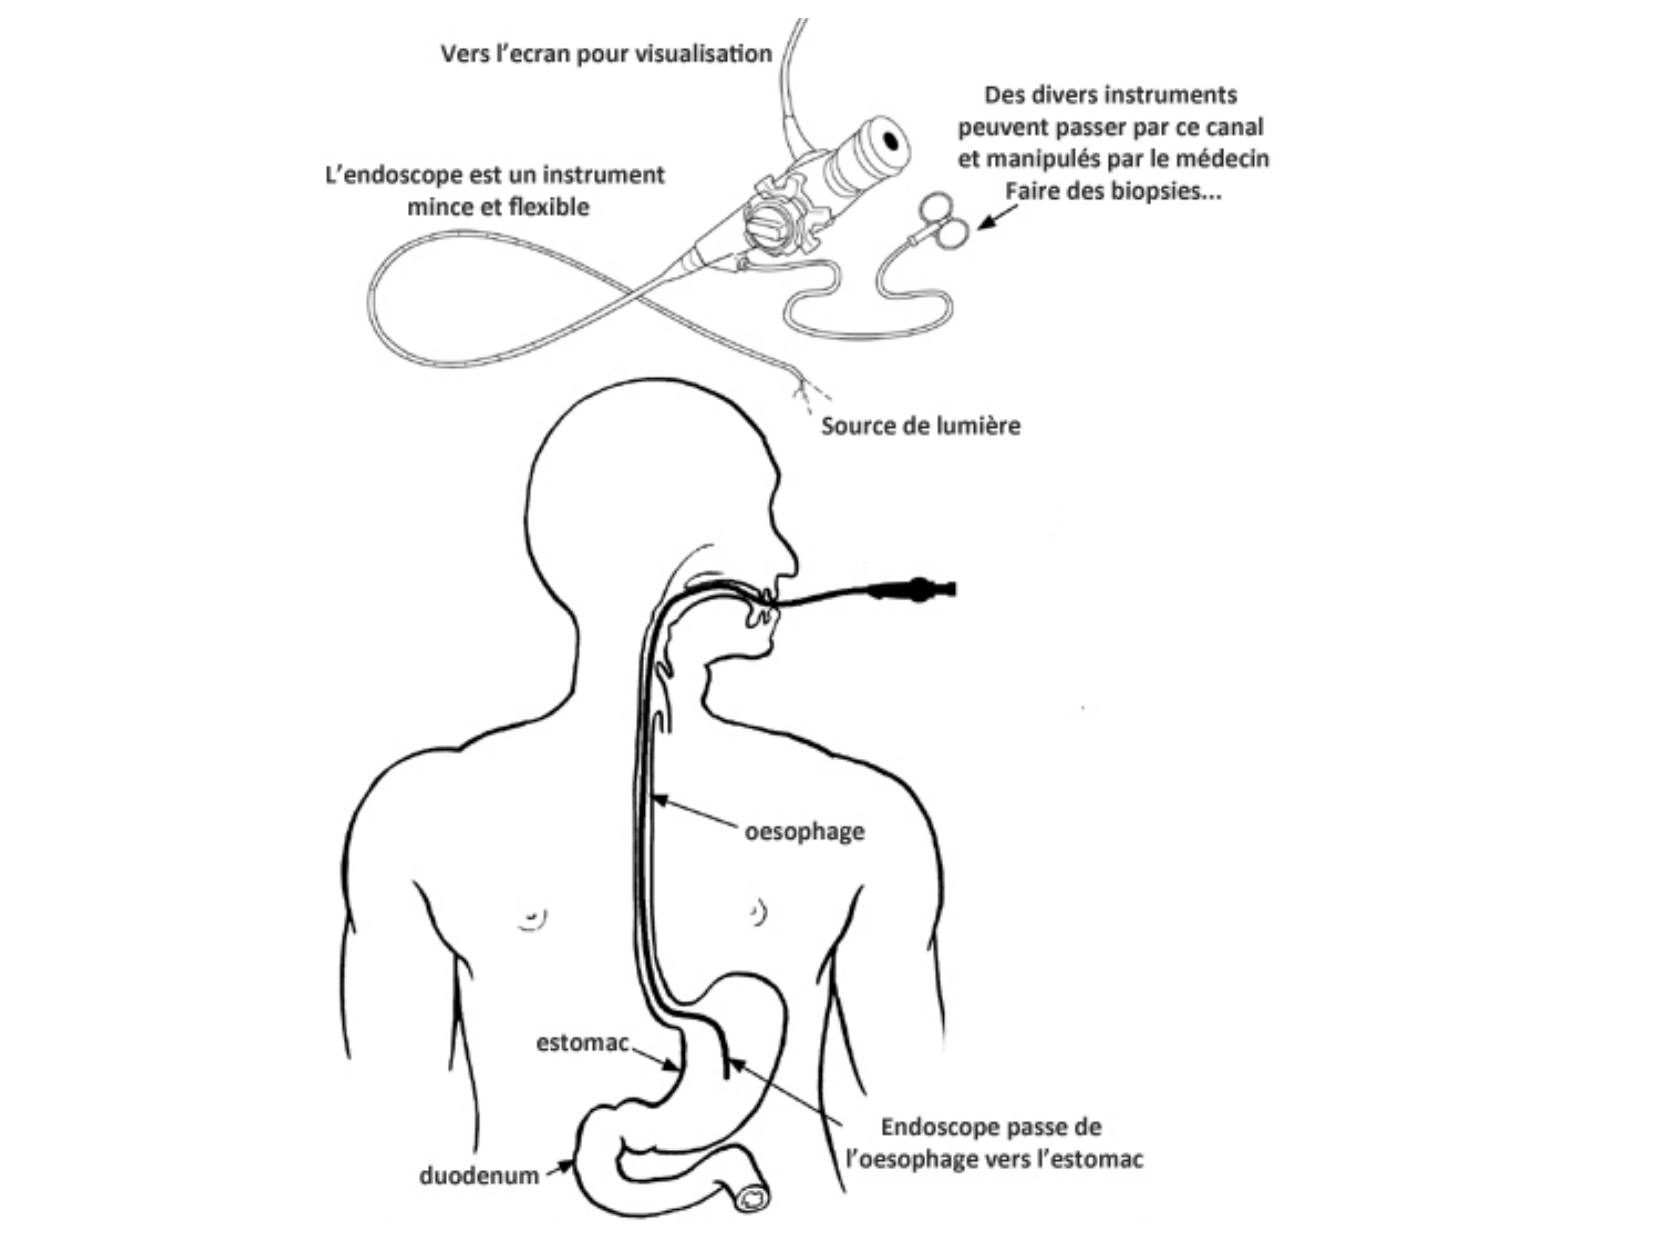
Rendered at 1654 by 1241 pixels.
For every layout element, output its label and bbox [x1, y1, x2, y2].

picture [303, 18, 1284, 1225]
